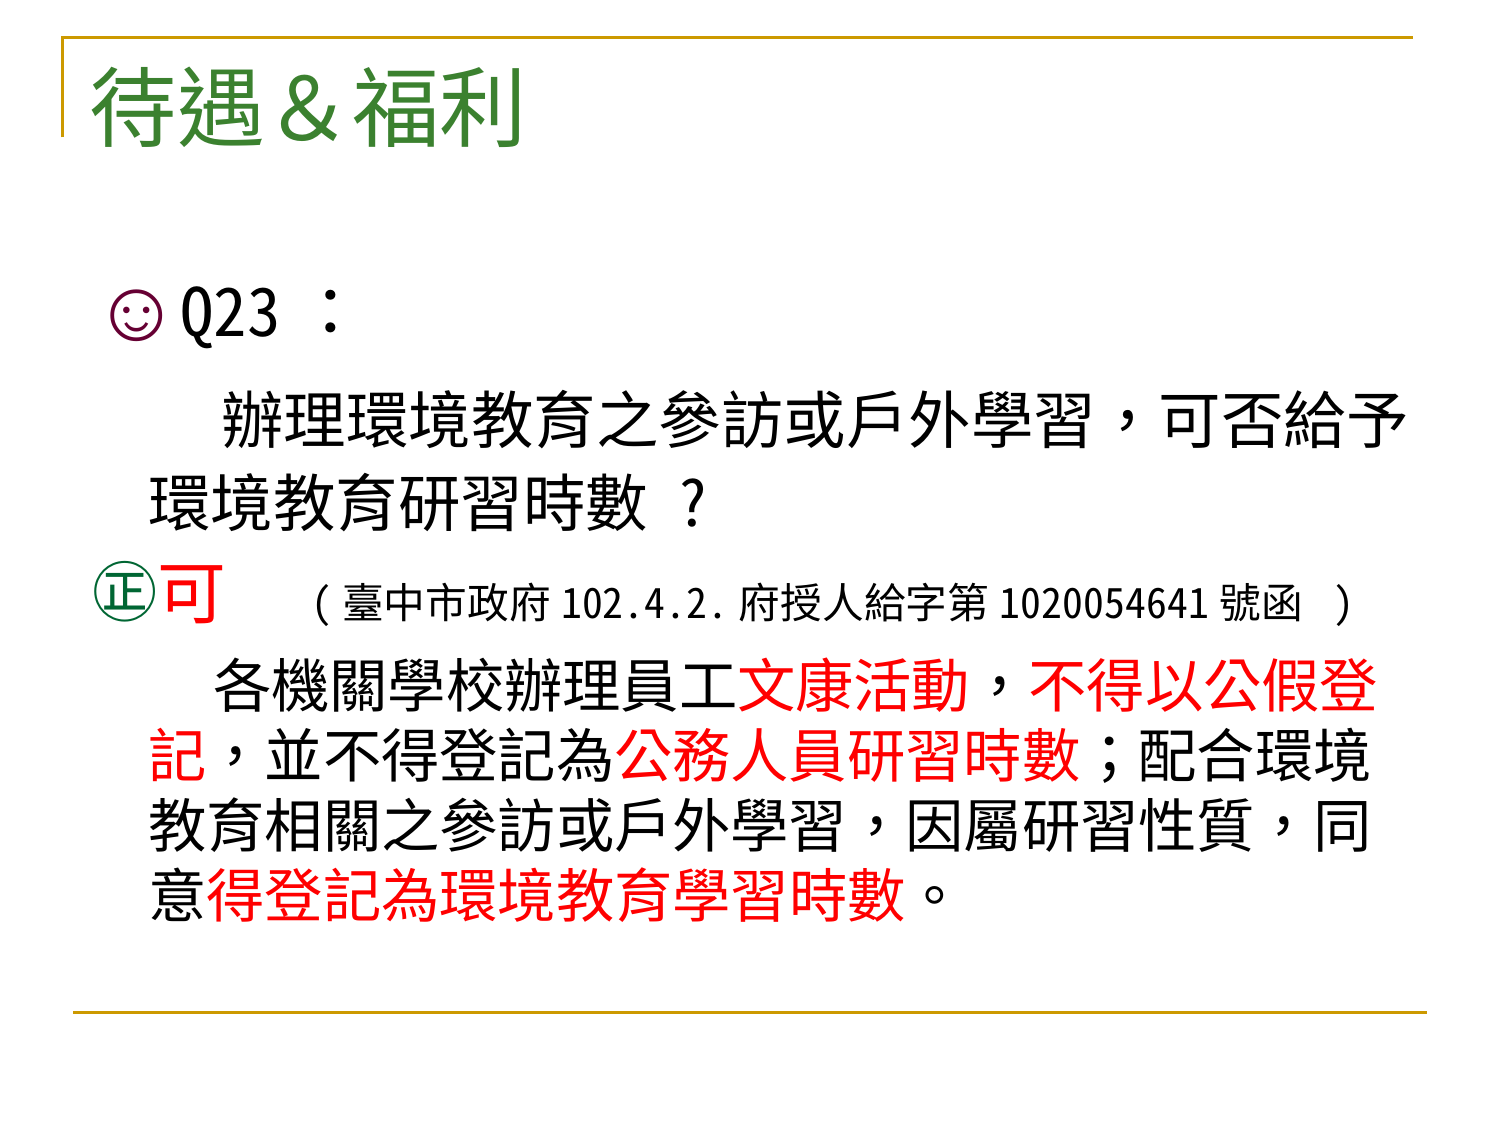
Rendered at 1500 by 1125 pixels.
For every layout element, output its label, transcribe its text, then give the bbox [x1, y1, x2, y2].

list Q23： 辦理環境教育之參訪或戶外學習，可否給予環境教育研習時數 ? 可 (臺中市政府102.4.2.府授人給字第1020054641號函 ) 各機關學校辦理員工文康活動，不得以公假登記，並不得登記為公務人員研習時數；配合環境教育相關之參訪或戶外學習，因屬研習性質，同意得登記為環境教育學習時數。 [77, 262, 1428, 1005]
title 待遇＆福利 [75, 45, 1426, 233]
